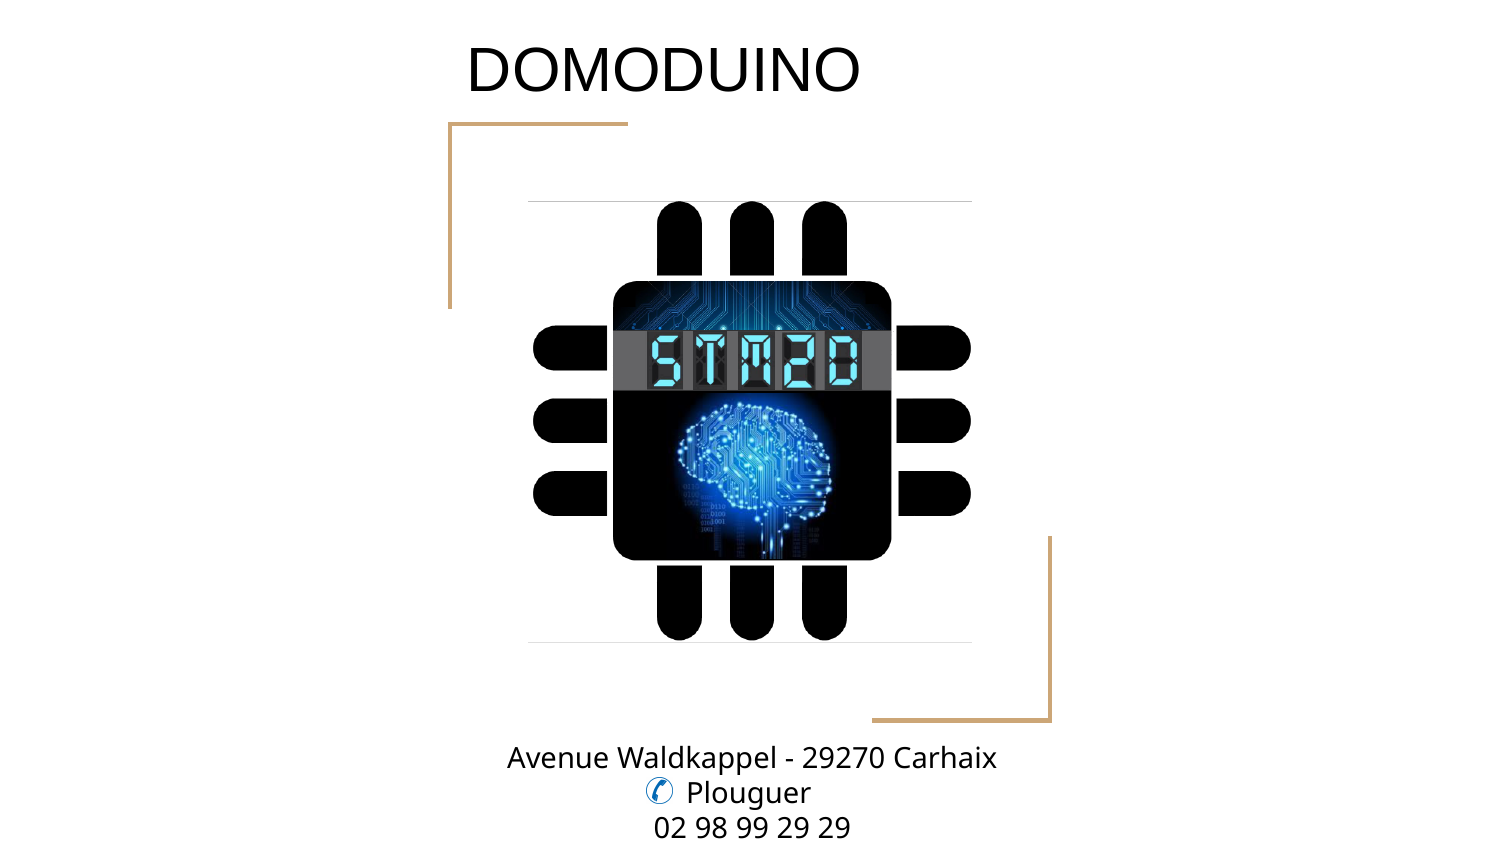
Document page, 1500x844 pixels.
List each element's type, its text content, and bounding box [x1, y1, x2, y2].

text_box Avenue Waldkappel - 29270 Carhaix Plouguer 02 98 99 29 29 Site web : https://Domoduino.com [451, 724, 1054, 823]
picture [646, 777, 673, 804]
title DOMODUINO [451, 41, 1049, 120]
picture [528, 201, 972, 643]
